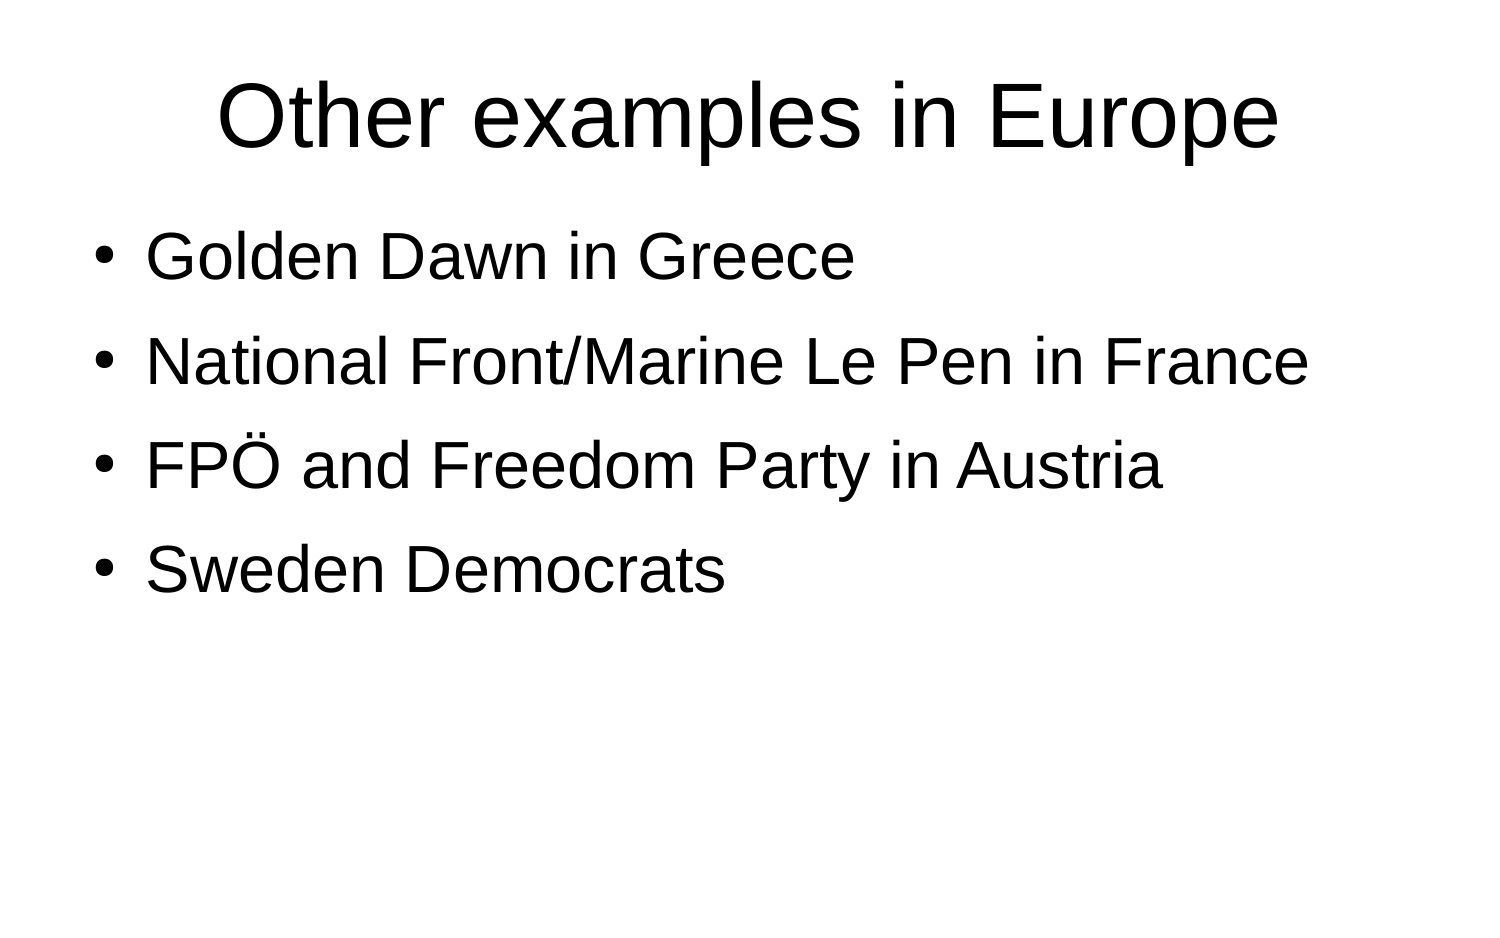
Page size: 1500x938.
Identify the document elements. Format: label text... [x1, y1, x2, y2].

list Golden Dawn in Greece National Front/Marine Le Pen in France FPÖ and Freedom Party in Austria Sweden Democrats [75, 219, 1425, 764]
title Other examples in Europe [75, 37, 1425, 194]
